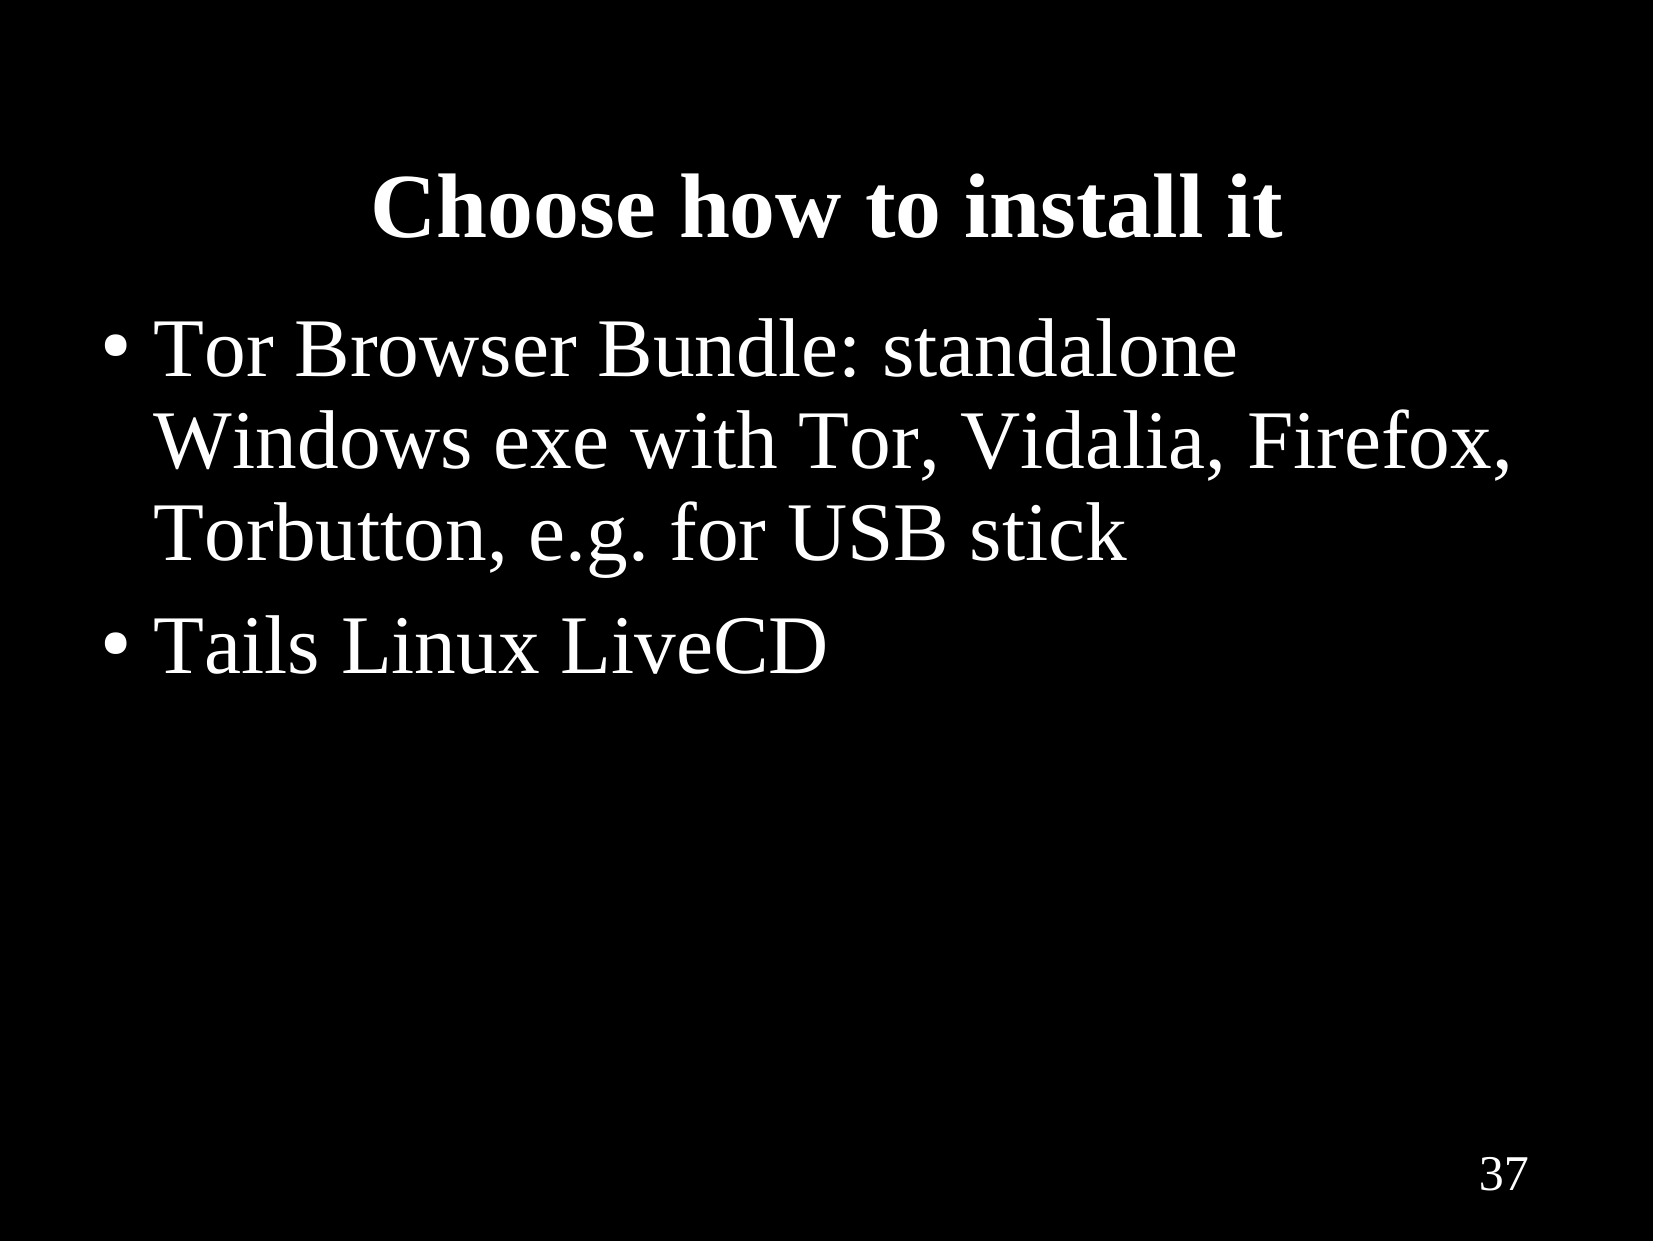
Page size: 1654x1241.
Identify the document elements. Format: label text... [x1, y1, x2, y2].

list Tor Browser Bundle: standalone Windows exe with Tor, Vidalia, Firefox, Torbutton, e.g. for USB stick Tails Linux LiveCD [83, 301, 1534, 1084]
title Choose how to install it [121, 103, 1534, 301]
